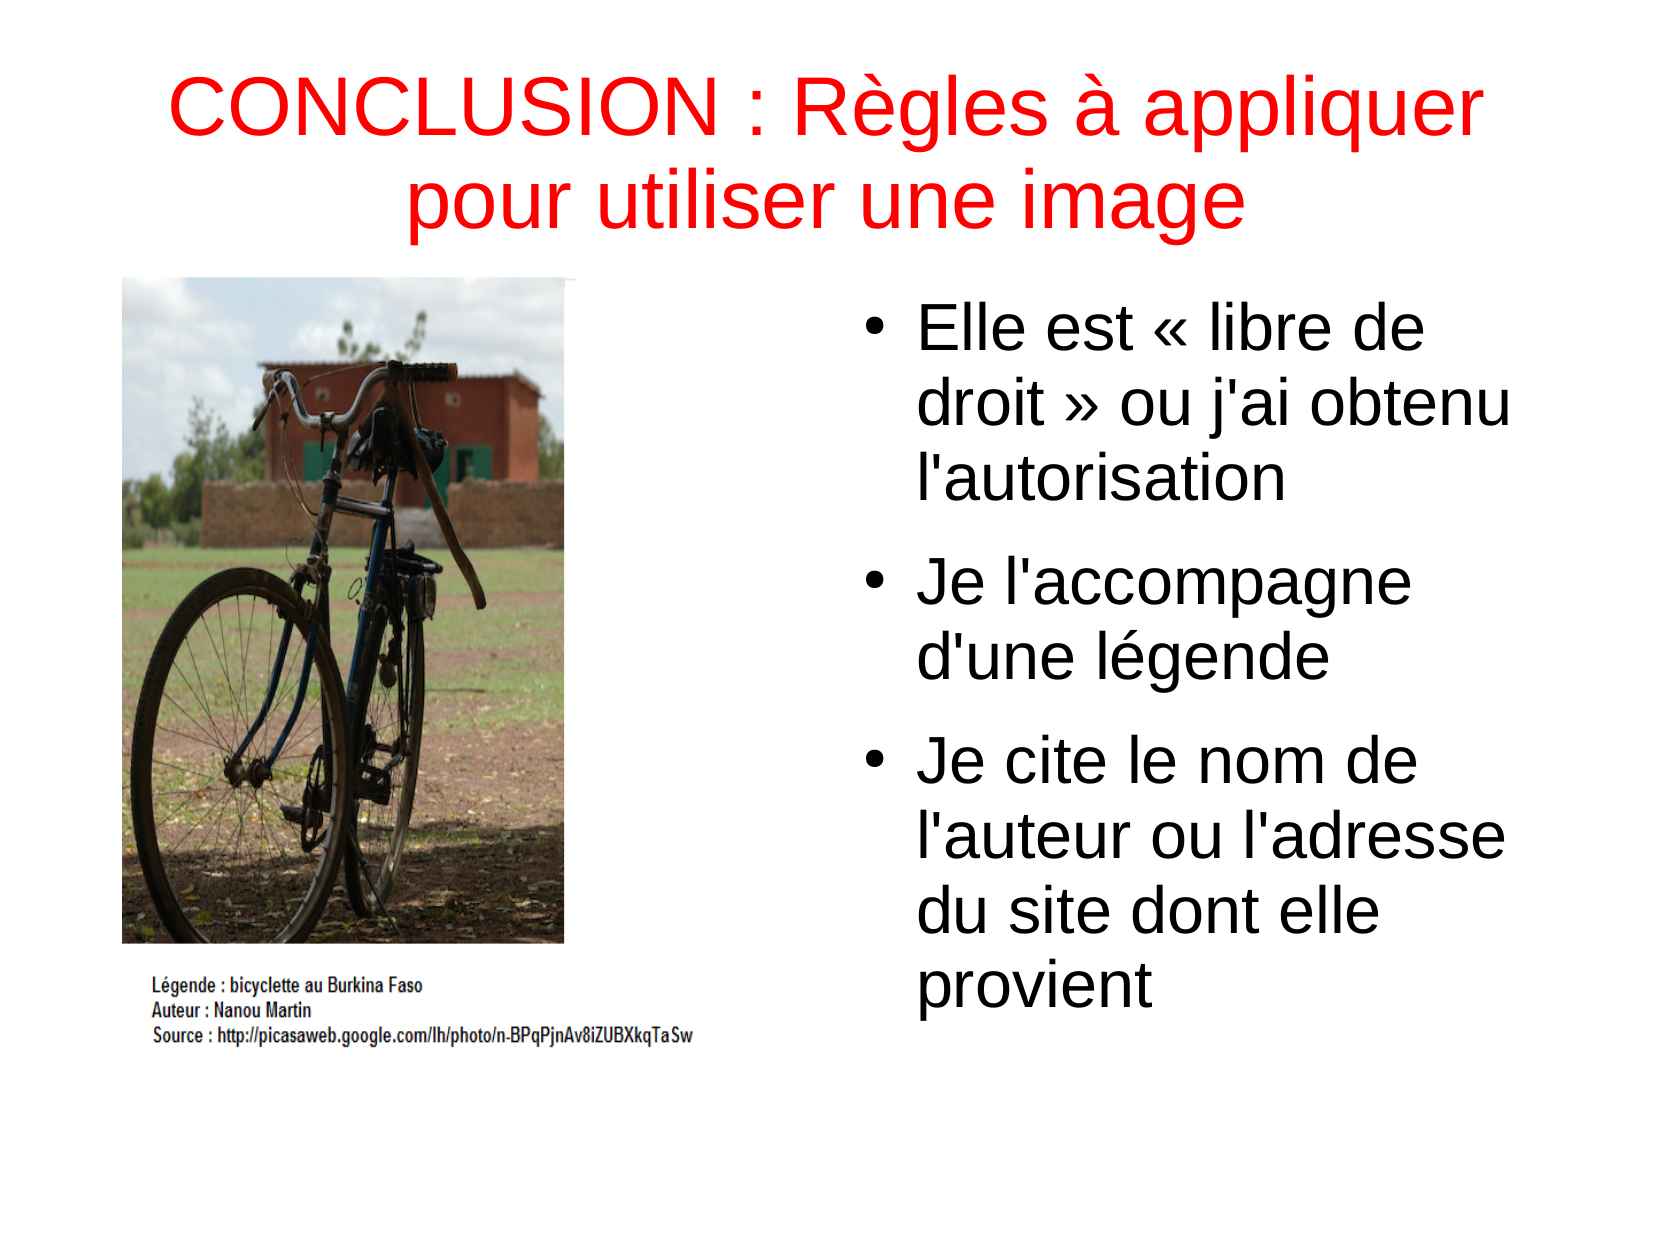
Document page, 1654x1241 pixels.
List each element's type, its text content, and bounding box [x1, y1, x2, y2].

picture [122, 265, 857, 1066]
title CONCLUSION : Règles à appliquer pour utiliser une image [82, 49, 1571, 257]
list Elle est « libre de droit » ou j'ai obtenu l'autorisation Je l'accompagne d'une légende Je cite le nom de l'auteur ou l'adresse du site dont elle provient [845, 290, 1572, 1094]
